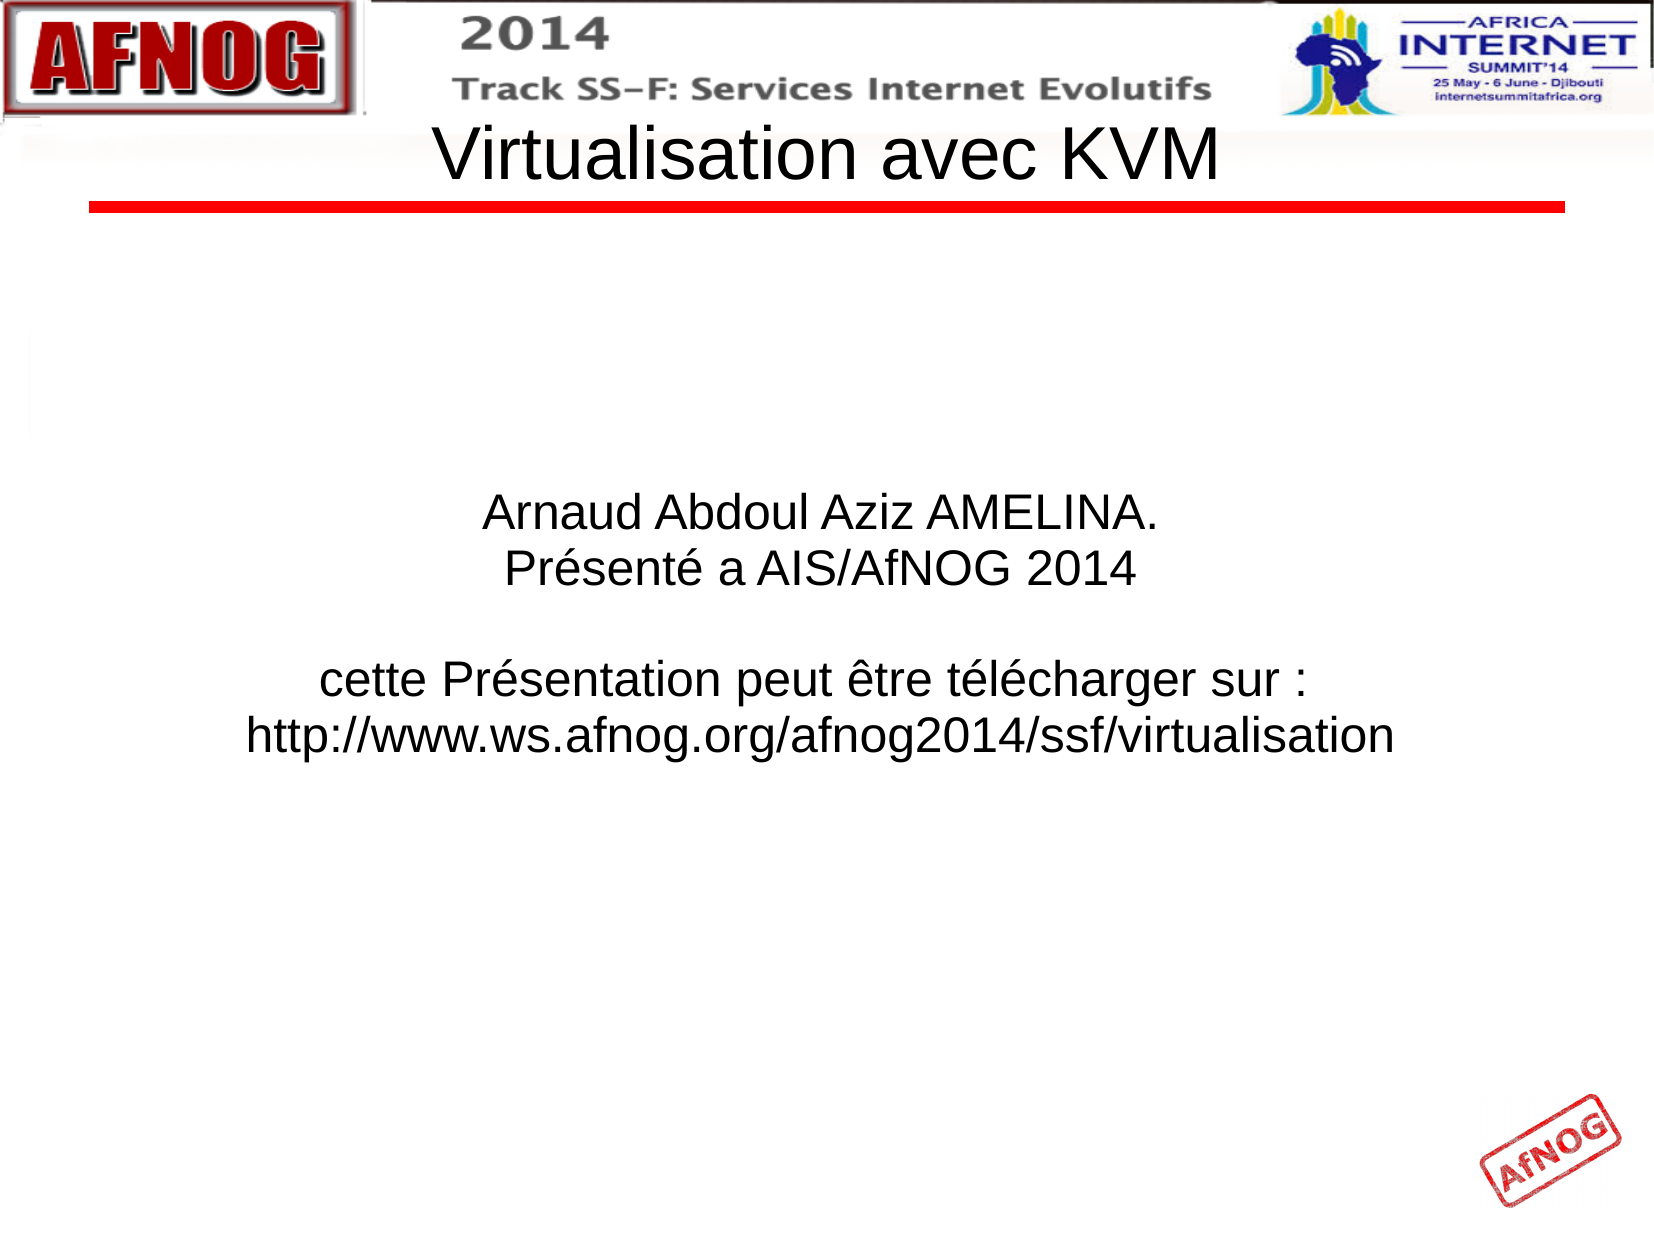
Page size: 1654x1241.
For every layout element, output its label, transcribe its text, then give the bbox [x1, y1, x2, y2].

subtitle Arnaud Abdoul Aziz AMELINA. Présenté a AIS/AfNOG 2014 cette Présentation peut être télécharger sur : http://www.ws.afnog.org/afnog2014/ssf/virtualisation [76, 236, 1565, 956]
picture [0, 0, 1654, 1241]
title Virtualisation avec KVM [82, 64, 1571, 243]
